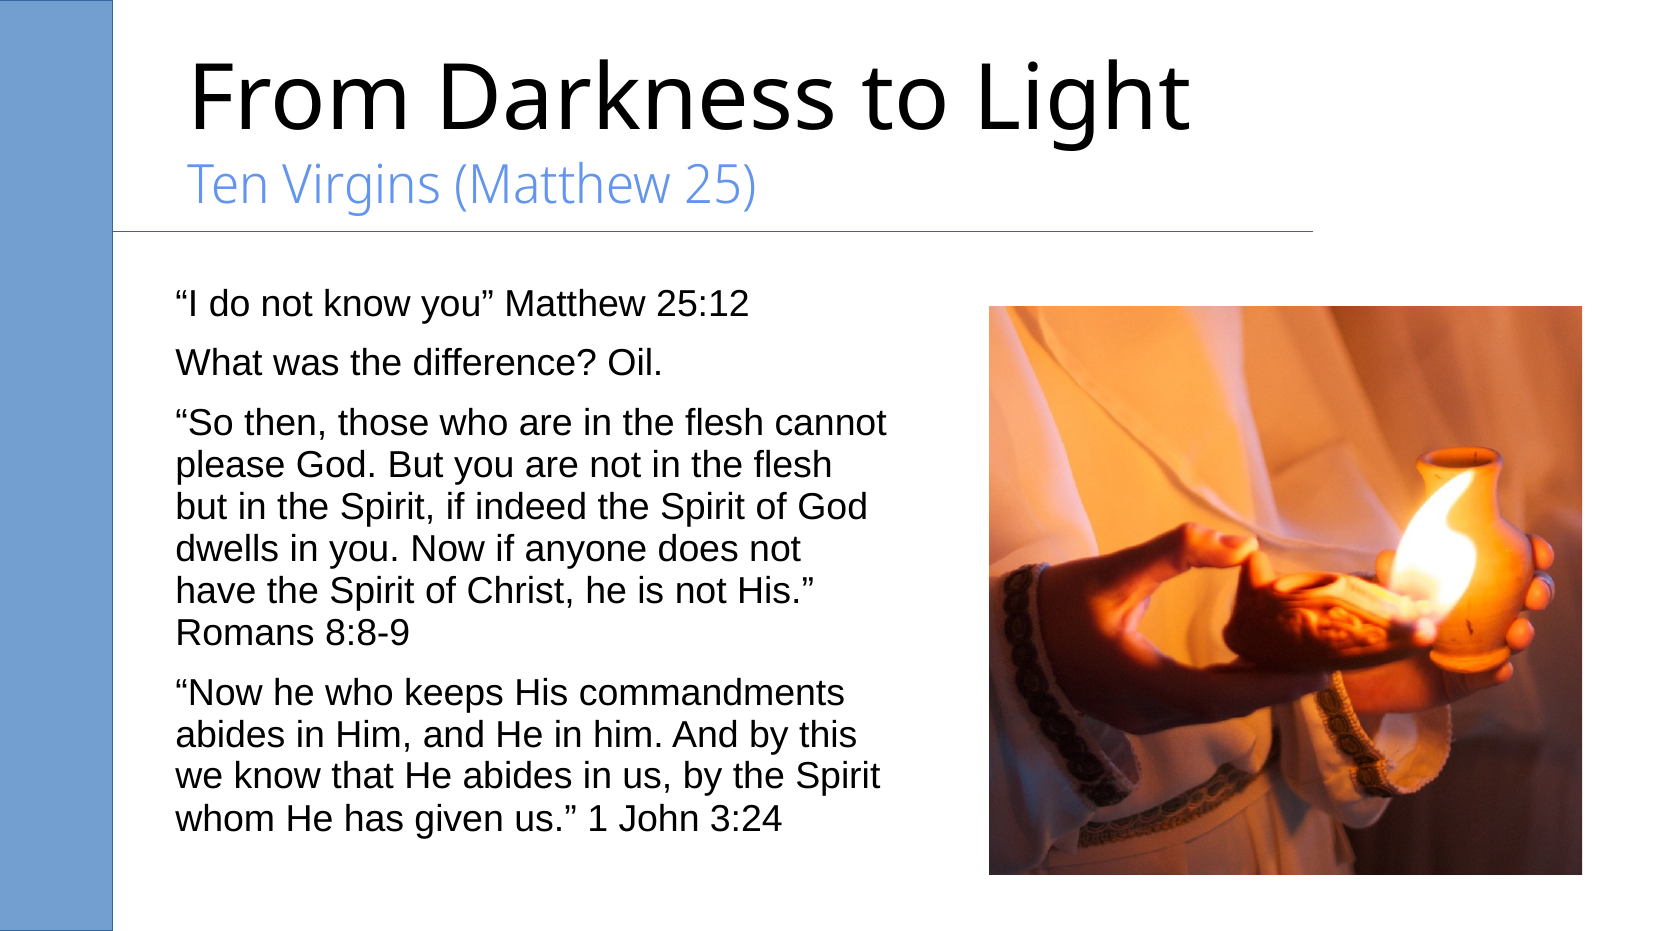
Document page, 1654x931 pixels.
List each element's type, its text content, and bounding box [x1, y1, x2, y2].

title Ten Virgins (Matthew 25) [187, 125, 1571, 239]
text_box [0, 0, 113, 931]
picture [989, 306, 1583, 875]
subtitle “I do not know you” Matthew 25:12 What was the difference? Oil. “So then, those who are in the flesh cannot please God. But you are not in the flesh but in the Spirit, if indeed the Spirit of God dwells in you. Now if anyone does not have the Spirit of Christ, he is not His.” Romans 8:8-9 “Now he who keeps His commandments abides in Him, and He in him. And by this we know that He abides in us, by the Spirit whom He has given us.” 1 John 3:24 [175, 281, 891, 914]
title From Darkness to Light [187, 33, 1571, 125]
